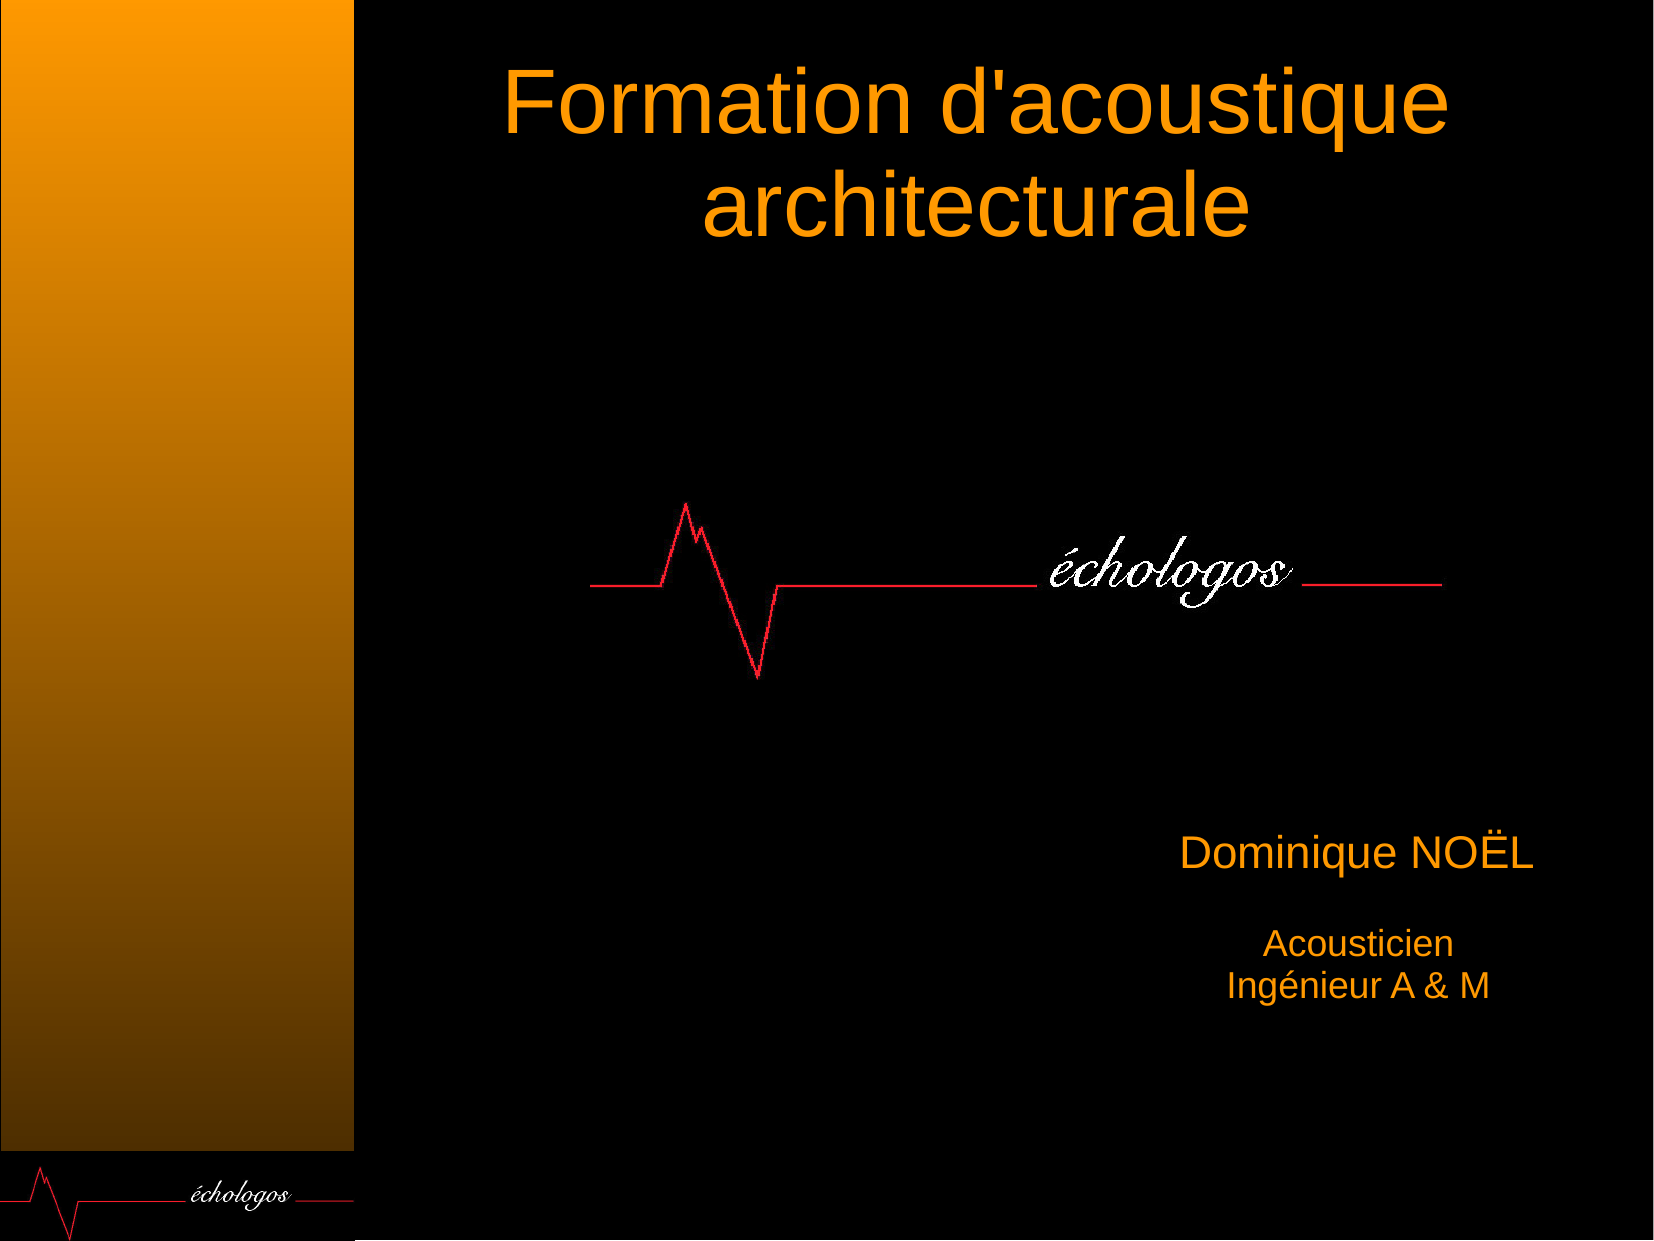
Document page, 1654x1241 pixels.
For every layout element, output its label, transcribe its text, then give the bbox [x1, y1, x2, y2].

picture [590, 501, 1447, 680]
picture [0, 1166, 355, 1241]
text_box Acousticien Ingénieur A & M [1211, 915, 1506, 1015]
subtitle Dominique NOËL [1122, 826, 1536, 953]
title Formation d'acoustique architecturale [383, 49, 1571, 257]
